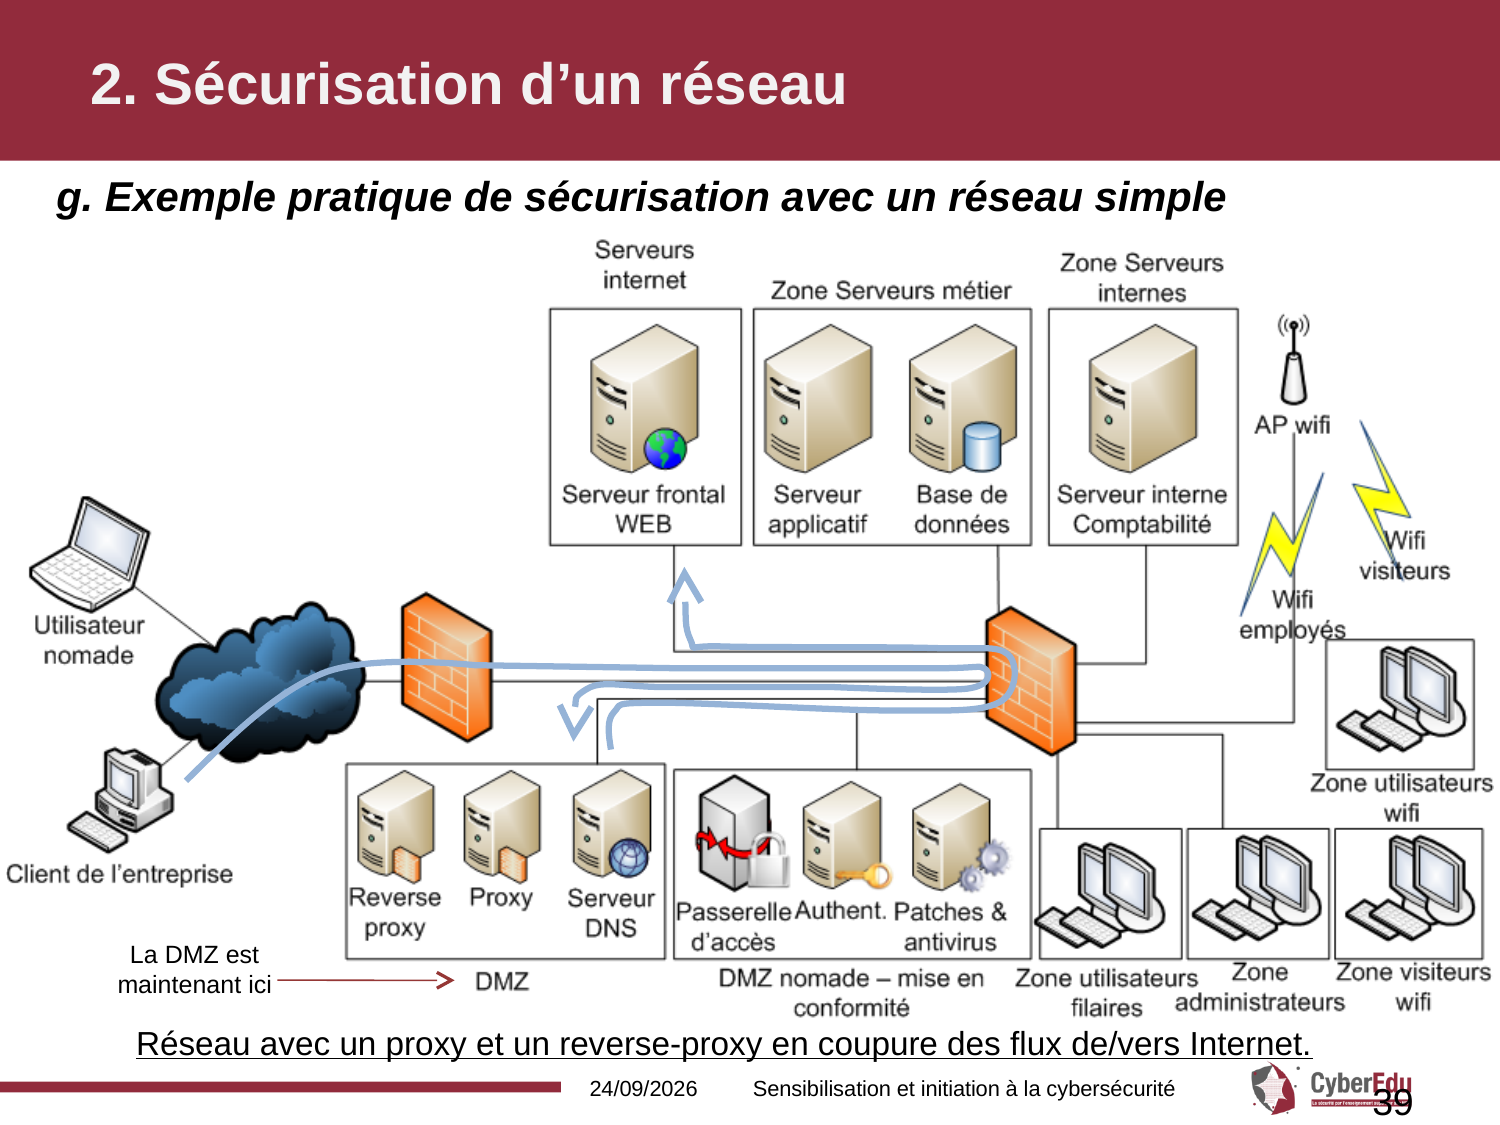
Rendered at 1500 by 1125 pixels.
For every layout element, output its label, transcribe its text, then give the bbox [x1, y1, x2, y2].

picture [1397, 1092, 1407, 1104]
text_box La DMZ est maintenant ici [70, 931, 319, 1006]
text_box g. Exemple pratique de sécurisation avec un réseau simple [41, 162, 1471, 232]
text_box Réseau avec un proxy et un reverse-proxy en coupure des flux de/vers Internet. [100, 1014, 1349, 1070]
picture [6, 232, 1494, 1024]
title 2. Sécurisation d’un réseau [75, 1, 1425, 161]
slide_number 15/11/2020 [561, 1070, 727, 1118]
picture [1246, 1060, 1412, 1115]
footer Sensibilisation et initiation à la cybersécurité [738, 1070, 1236, 1118]
